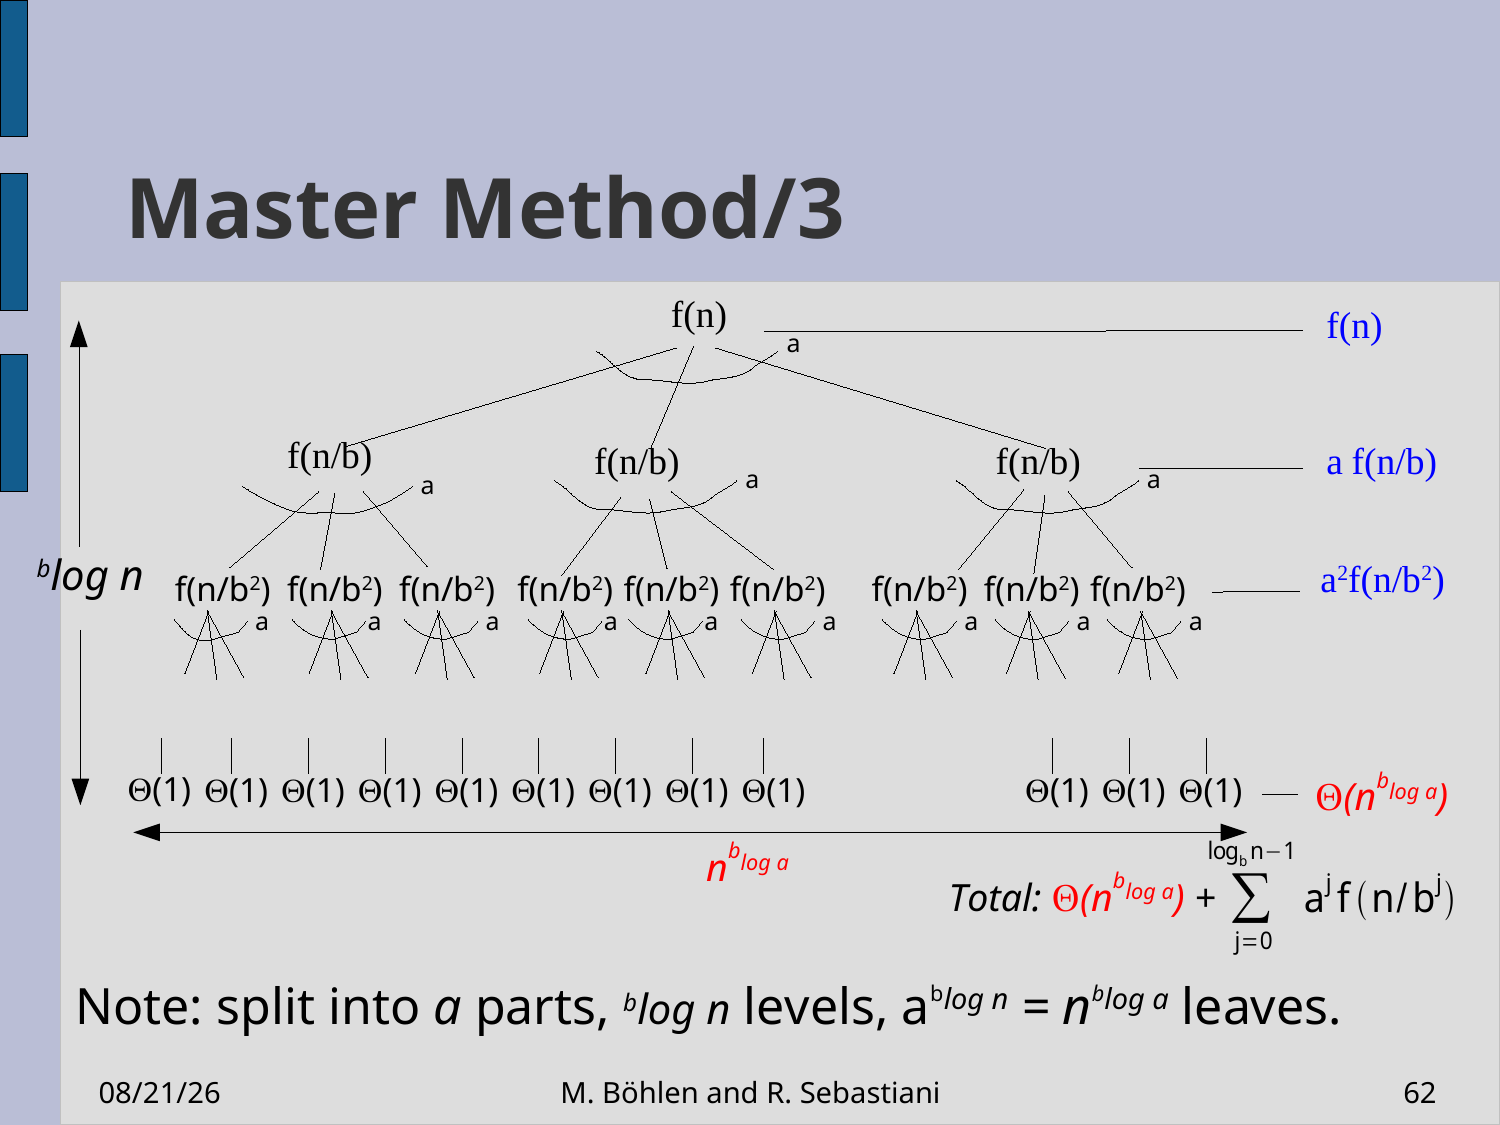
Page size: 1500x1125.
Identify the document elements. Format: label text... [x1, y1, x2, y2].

text_box f(n/b) [594, 446, 710, 491]
text_box Note: split into a parts, blog n levels, ablog n = nblog a leaves. [60, 963, 1454, 1054]
title Master Method/3 [110, 67, 1392, 271]
text_box f(n/b2) [729, 570, 846, 615]
text_box Q(1) [281, 771, 355, 821]
text_box a f(n/b) [1326, 446, 1443, 491]
text_box Total: (nblog a) + [948, 865, 1201, 921]
text_box a [786, 332, 819, 374]
text_box f(n/b) [287, 440, 390, 485]
text_box a2f(n/b2) [1320, 564, 1470, 609]
text_box f(n/b2) [983, 570, 1090, 615]
text_box Q(1) [1025, 771, 1099, 821]
text_box a [420, 470, 453, 516]
text_box Q(1) [204, 770, 278, 821]
text_box Q(1) [1178, 771, 1252, 821]
text_box f(n/b2) [174, 570, 291, 615]
text_box Q(1) [664, 771, 739, 821]
text_box Q(1) [434, 771, 508, 821]
text_box f(n/b) [995, 446, 1112, 491]
text_box (nblog a) [1314, 765, 1453, 820]
text_box a [485, 606, 518, 652]
text_box a [1146, 469, 1180, 510]
text_box Q(1) [741, 771, 815, 821]
text_box a [367, 606, 400, 652]
text_box a [255, 606, 288, 652]
text_box a [745, 465, 778, 510]
text_box f(n/b2) [517, 570, 623, 615]
text_box Q(1) [511, 771, 585, 821]
text_box Q(1) [588, 771, 662, 821]
text_box a [1188, 606, 1222, 652]
text_box f(n/b2) [1090, 570, 1207, 615]
text_box f(n) [1326, 310, 1443, 355]
text_box f(n) [670, 298, 787, 343]
text_box f(n/b2) [291, 570, 399, 615]
text_box f(n/b2) [399, 570, 516, 615]
text_box a [1076, 606, 1109, 652]
text_box a [704, 606, 737, 652]
text_box blog n [36, 553, 153, 605]
text_box Q(1) [357, 771, 431, 821]
text_box a [603, 606, 637, 652]
text_box a [822, 606, 855, 652]
text_box Q(1) [127, 770, 201, 820]
text_box f(n/b2) [623, 570, 729, 615]
chart [1201, 836, 1462, 955]
text_box Q(1) [1101, 771, 1176, 821]
text_box nblog a [706, 835, 805, 889]
text_box a [964, 606, 997, 652]
text_box f(n/b2) [871, 570, 983, 615]
